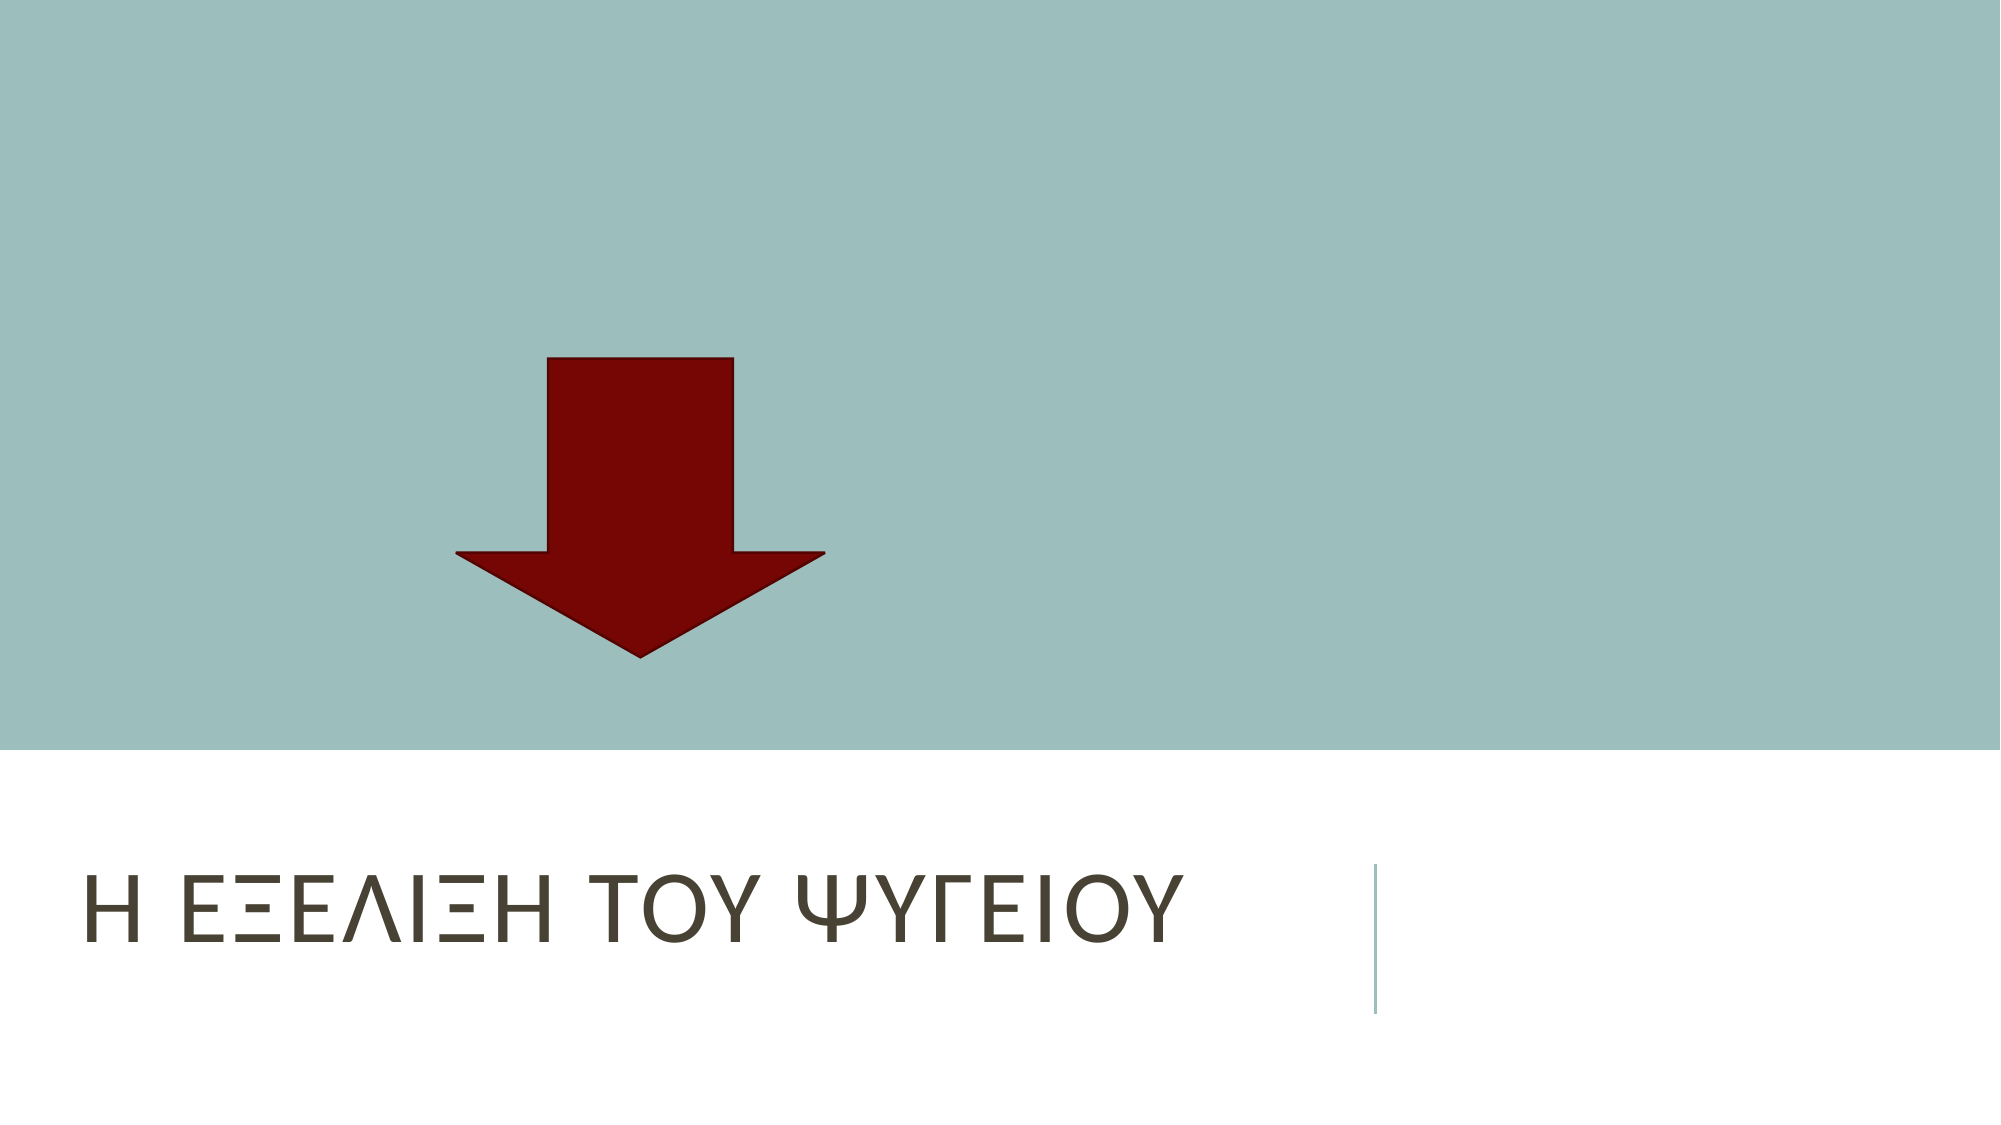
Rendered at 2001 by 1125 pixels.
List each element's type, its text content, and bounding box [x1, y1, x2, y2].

title Η ΕΞΕΛΙΞΗ ΤΟΥ ΨΥΓΕΙΟΥ [65, 791, 1341, 1032]
text_box [455, 358, 826, 658]
